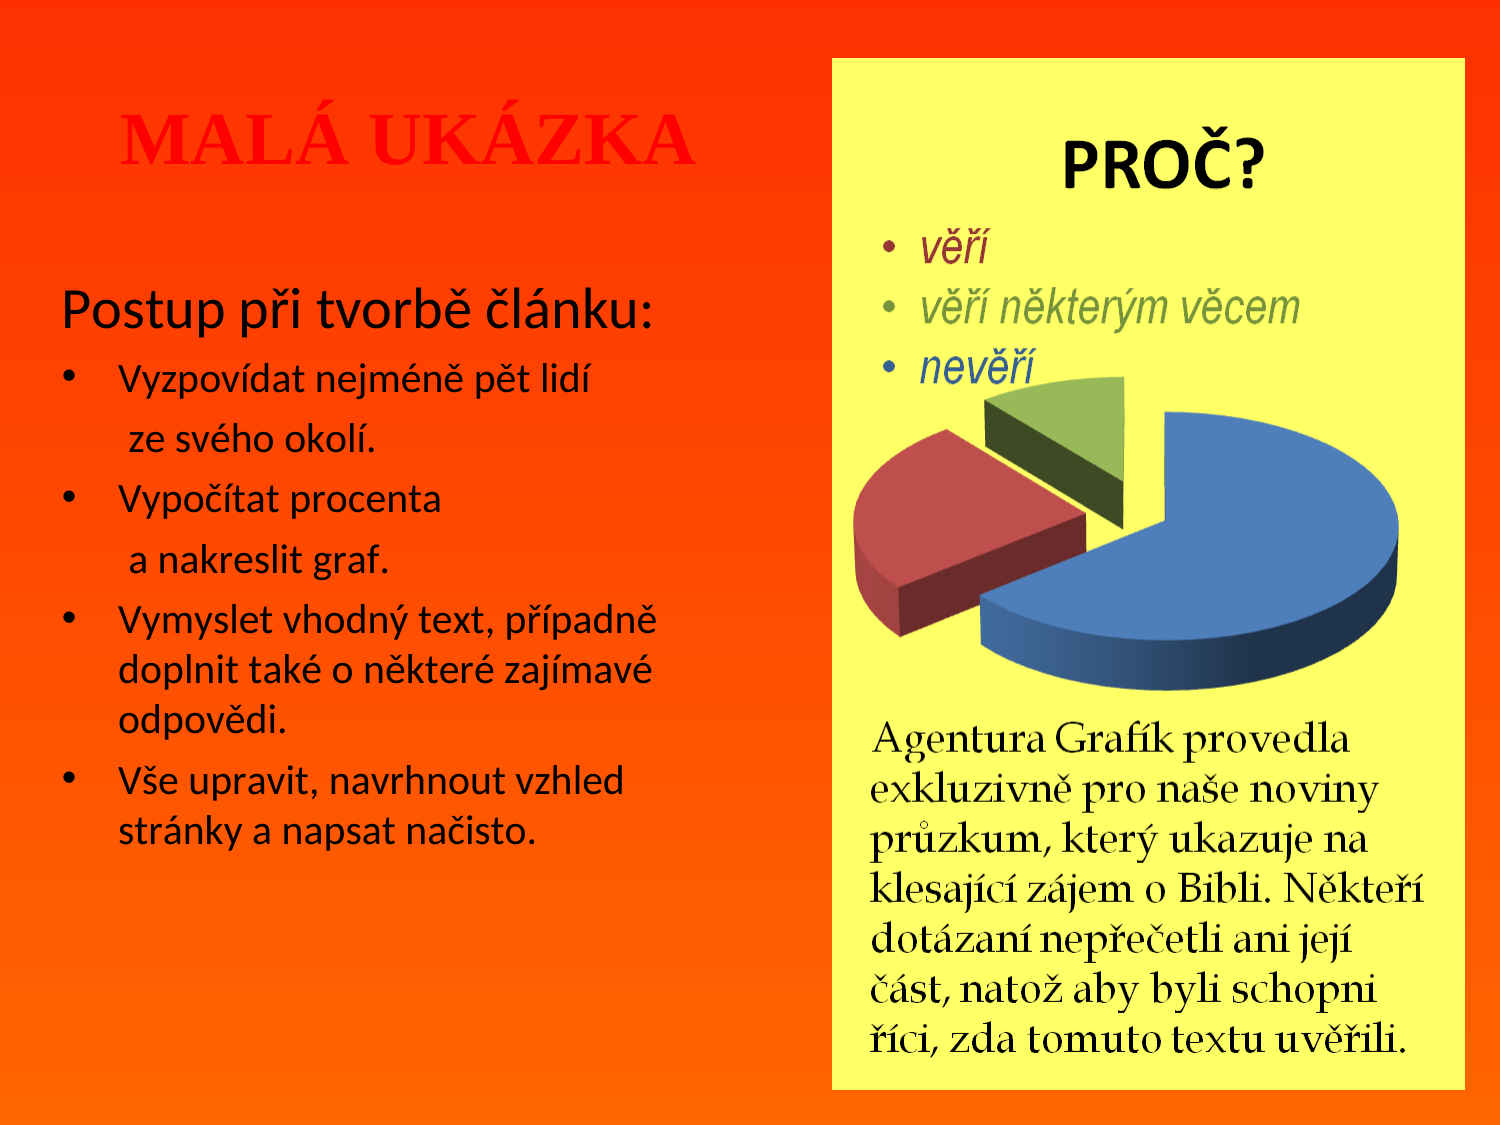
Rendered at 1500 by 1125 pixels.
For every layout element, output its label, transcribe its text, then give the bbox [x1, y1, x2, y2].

text_box MALÁ UKÁZKA [105, 81, 715, 188]
picture [832, 58, 1465, 1090]
list Postup při tvorbě článku: Vyzpovídat nejméně pět lidí ze svého okolí. Vypočítat procenta a nakreslit graf. Vymyslet vhodný text, případně doplnit také o některé zajímavé odpovědi. Vše upravit, navrhnout vzhled stránky a napsat načisto. [46, 262, 774, 1006]
